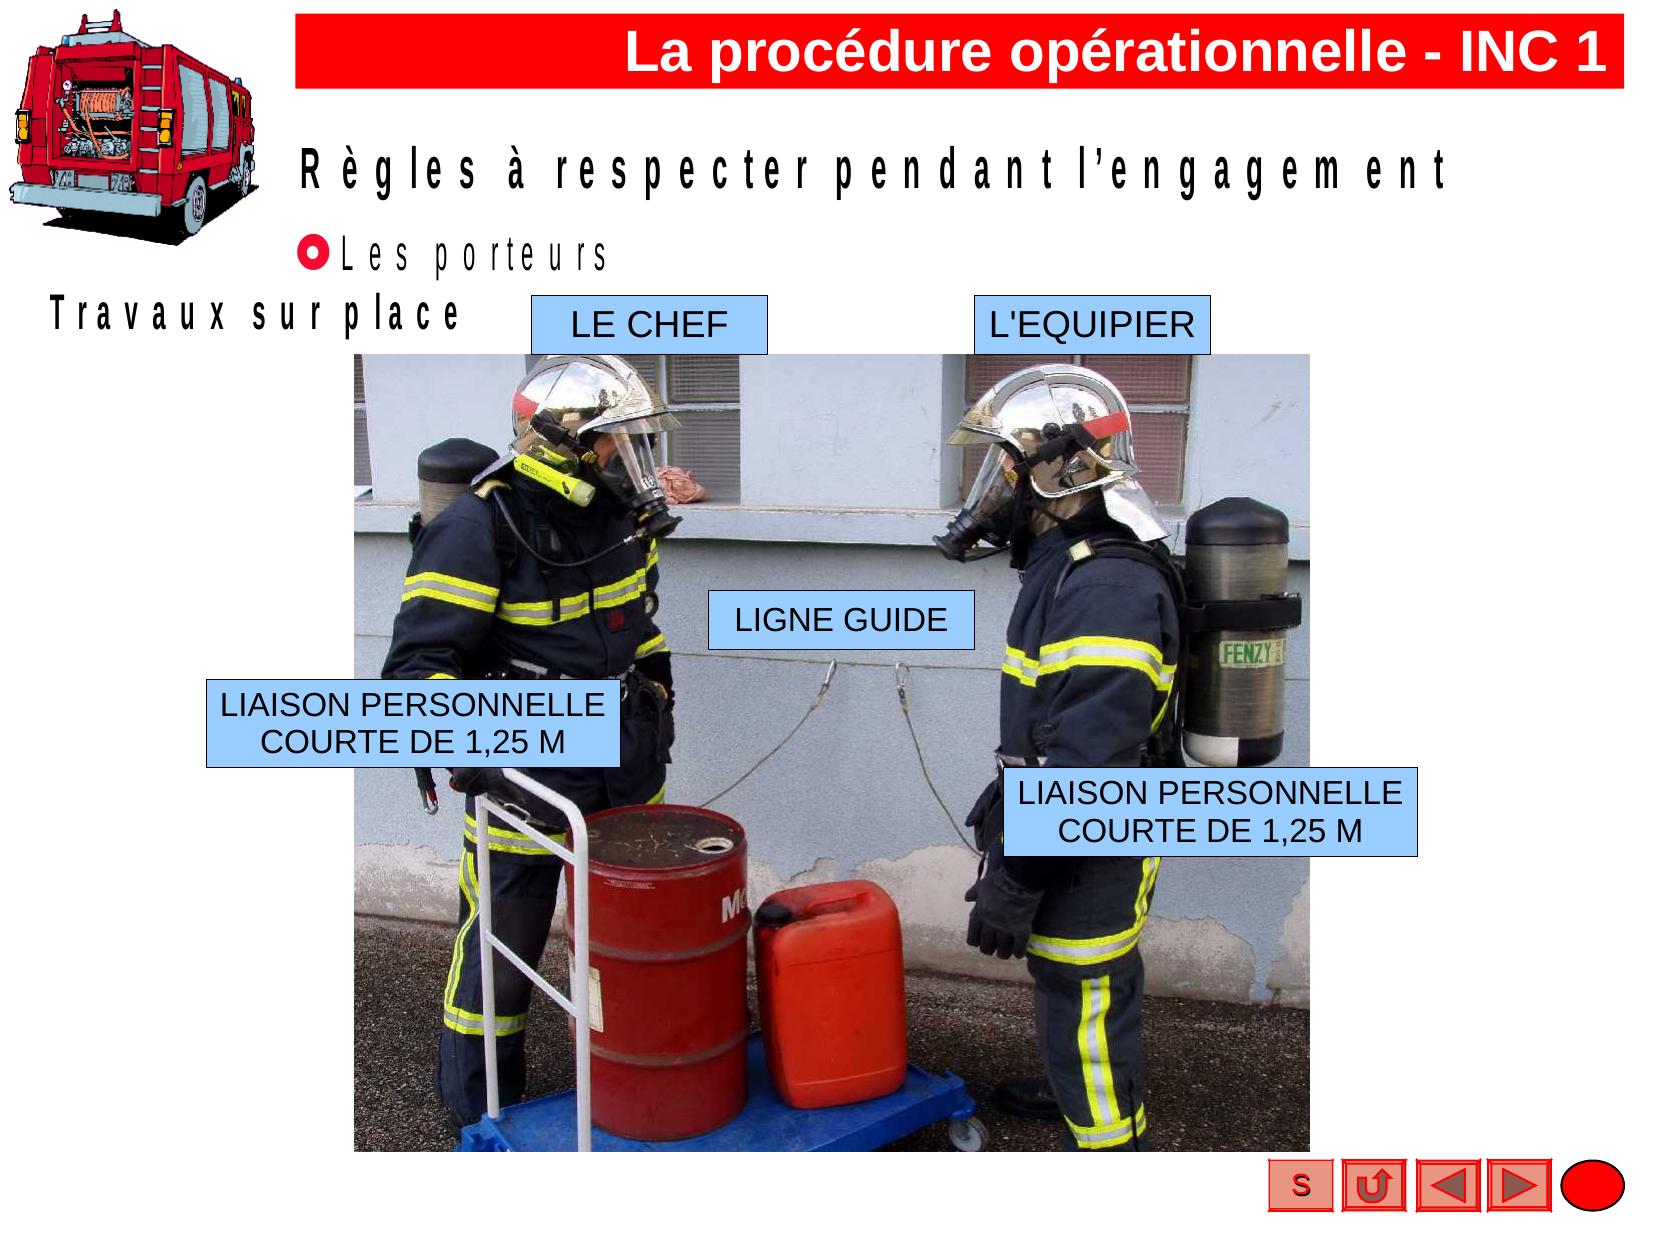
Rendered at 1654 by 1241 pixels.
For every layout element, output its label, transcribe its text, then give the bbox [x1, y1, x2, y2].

picture [19, 113, 1491, 1152]
picture [8, 8, 260, 246]
text_box [1561, 1160, 1625, 1211]
text_box L'EQUIPIER [974, 295, 1211, 355]
text_box LIAISON PERSONNELLE COURTE DE 1,25 M [206, 679, 621, 768]
text_box La procédure opérationnelle - INC 1 [295, 13, 1625, 89]
text_box LIAISON PERSONNELLE COURTE DE 1,25 M [1003, 767, 1418, 857]
text_box LE CHEF [531, 295, 768, 355]
text_box LIGNE GUIDE [708, 590, 975, 650]
